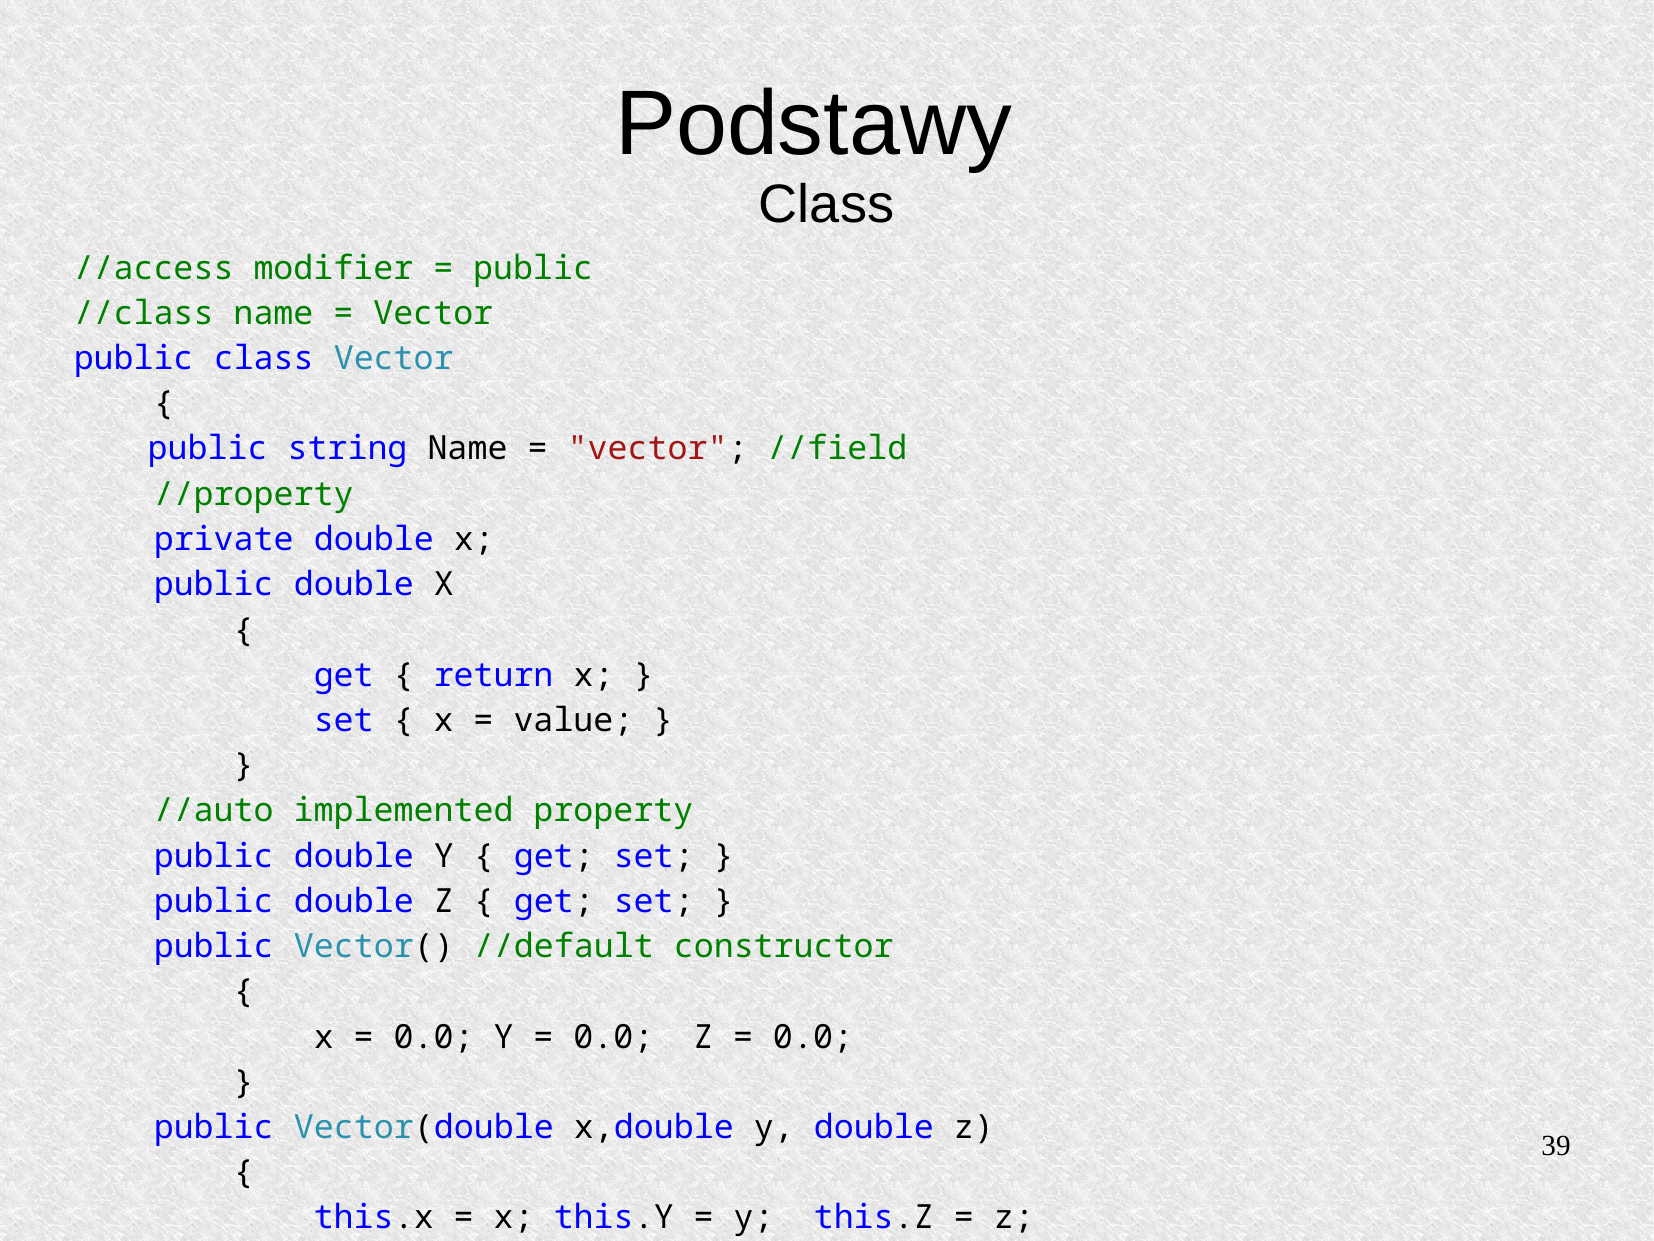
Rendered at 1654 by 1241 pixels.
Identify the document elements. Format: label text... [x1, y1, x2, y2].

title Podstawy Class [82, 49, 1571, 257]
picture [0, 0, 1654, 1241]
text_box //access modifier = public //class name = Vector public class Vector { public string Name = "vector"; //field //property private double x; public double X { get { return x; } set { x = value; } } //auto implemented property public double Y { get; set; } public double Z { get; set; } public Vector() //default constructor { x = 0.0; Y = 0.0; Z = 0.0; } public Vector(double x,double y, double z) { this.x = x; this.Y = y; this.Z = z; } public void Print() //method/function { Console.WriteLine($"[{x},{Y},{Z}]"); } } [59, 236, 1565, 1211]
